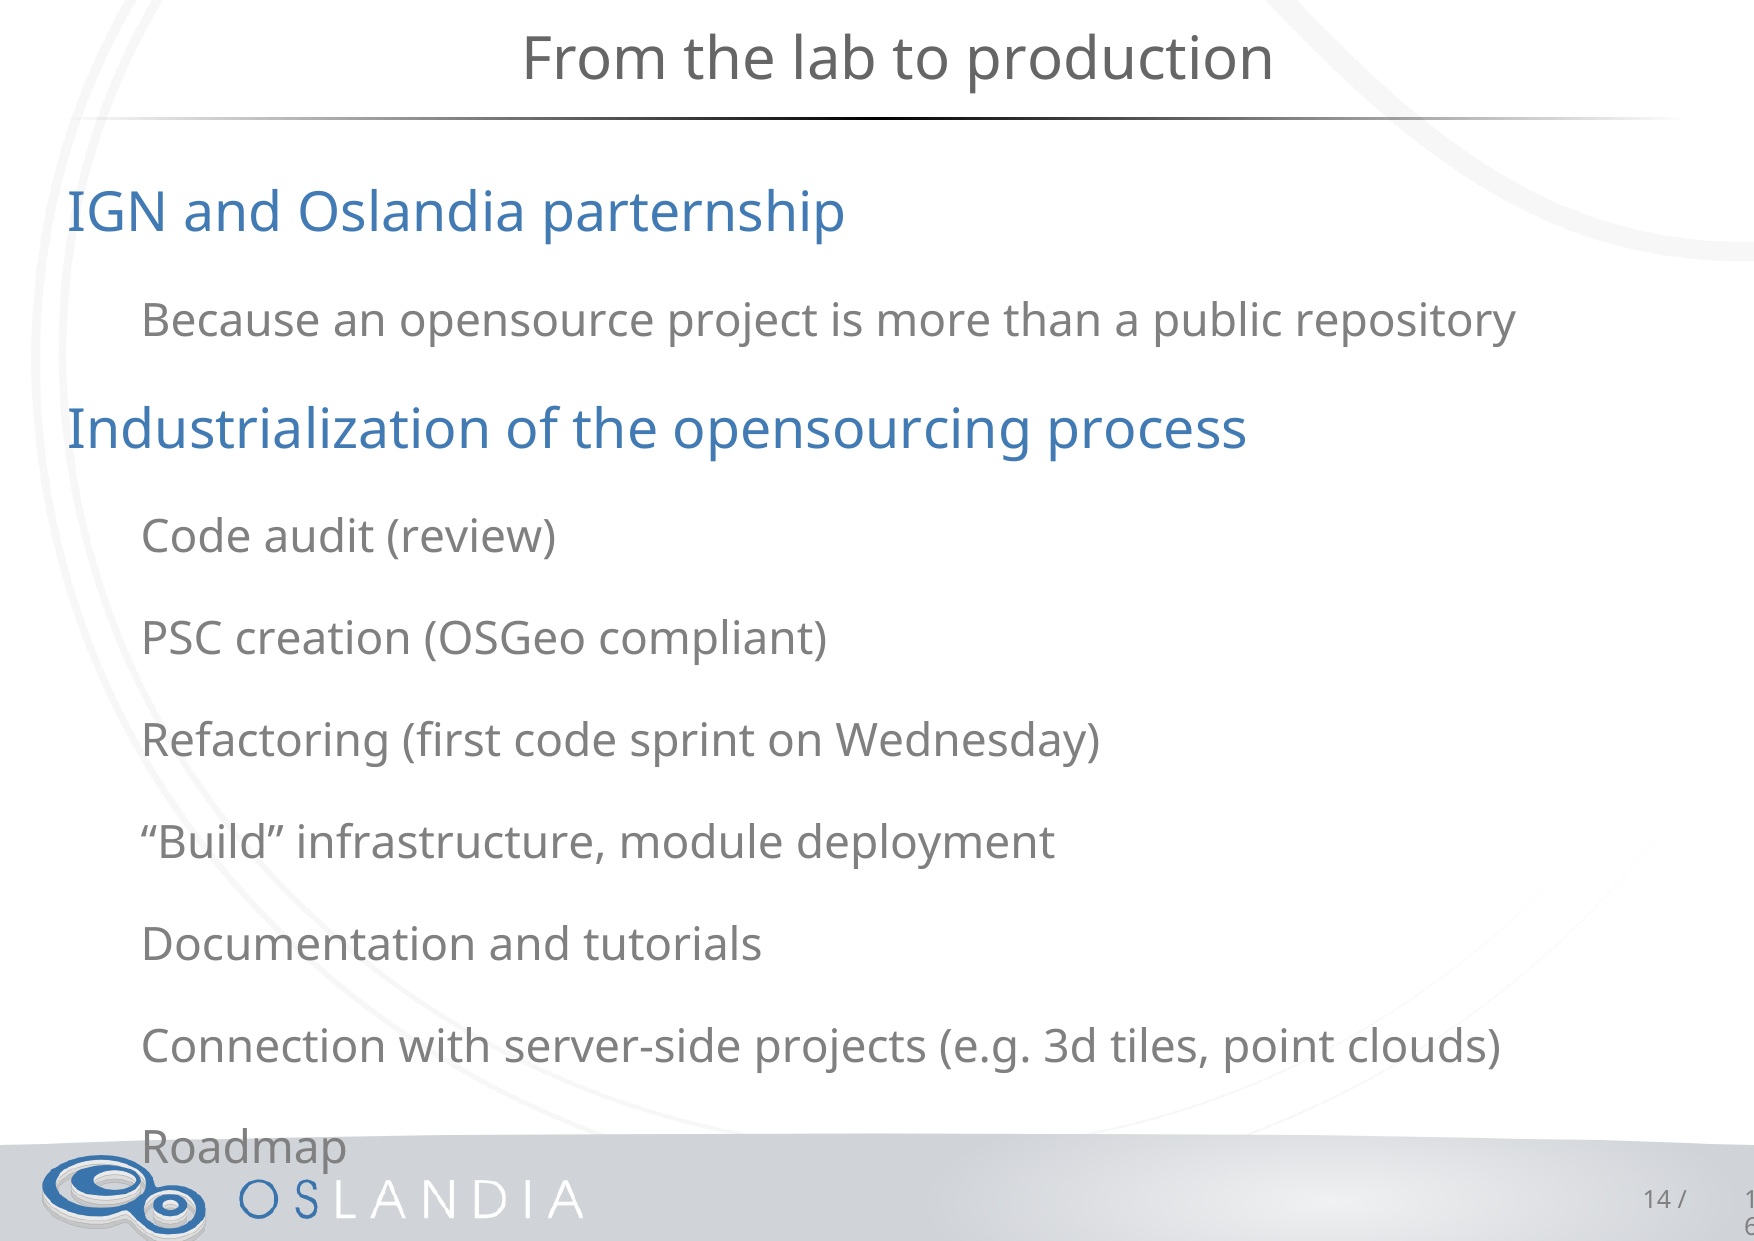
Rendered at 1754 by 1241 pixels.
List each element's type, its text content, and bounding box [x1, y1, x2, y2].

list IGN and Oslandia parternship Because an opensource project is more than a public repository Industrialization of the opensourcing process Code audit (review) PSC creation (OSGeo compliant) Refactoring (first code sprint on Wednesday) “Build” infrastructure, module deployment Documentation and tutorials Connection with server-side projects (e.g. 3d tiles, point clouds) Roadmap [37, 172, 1710, 1116]
picture [0, 0, 1754, 1241]
title From the lab to production [31, 14, 1754, 98]
picture [1748, 1226, 1754, 1233]
